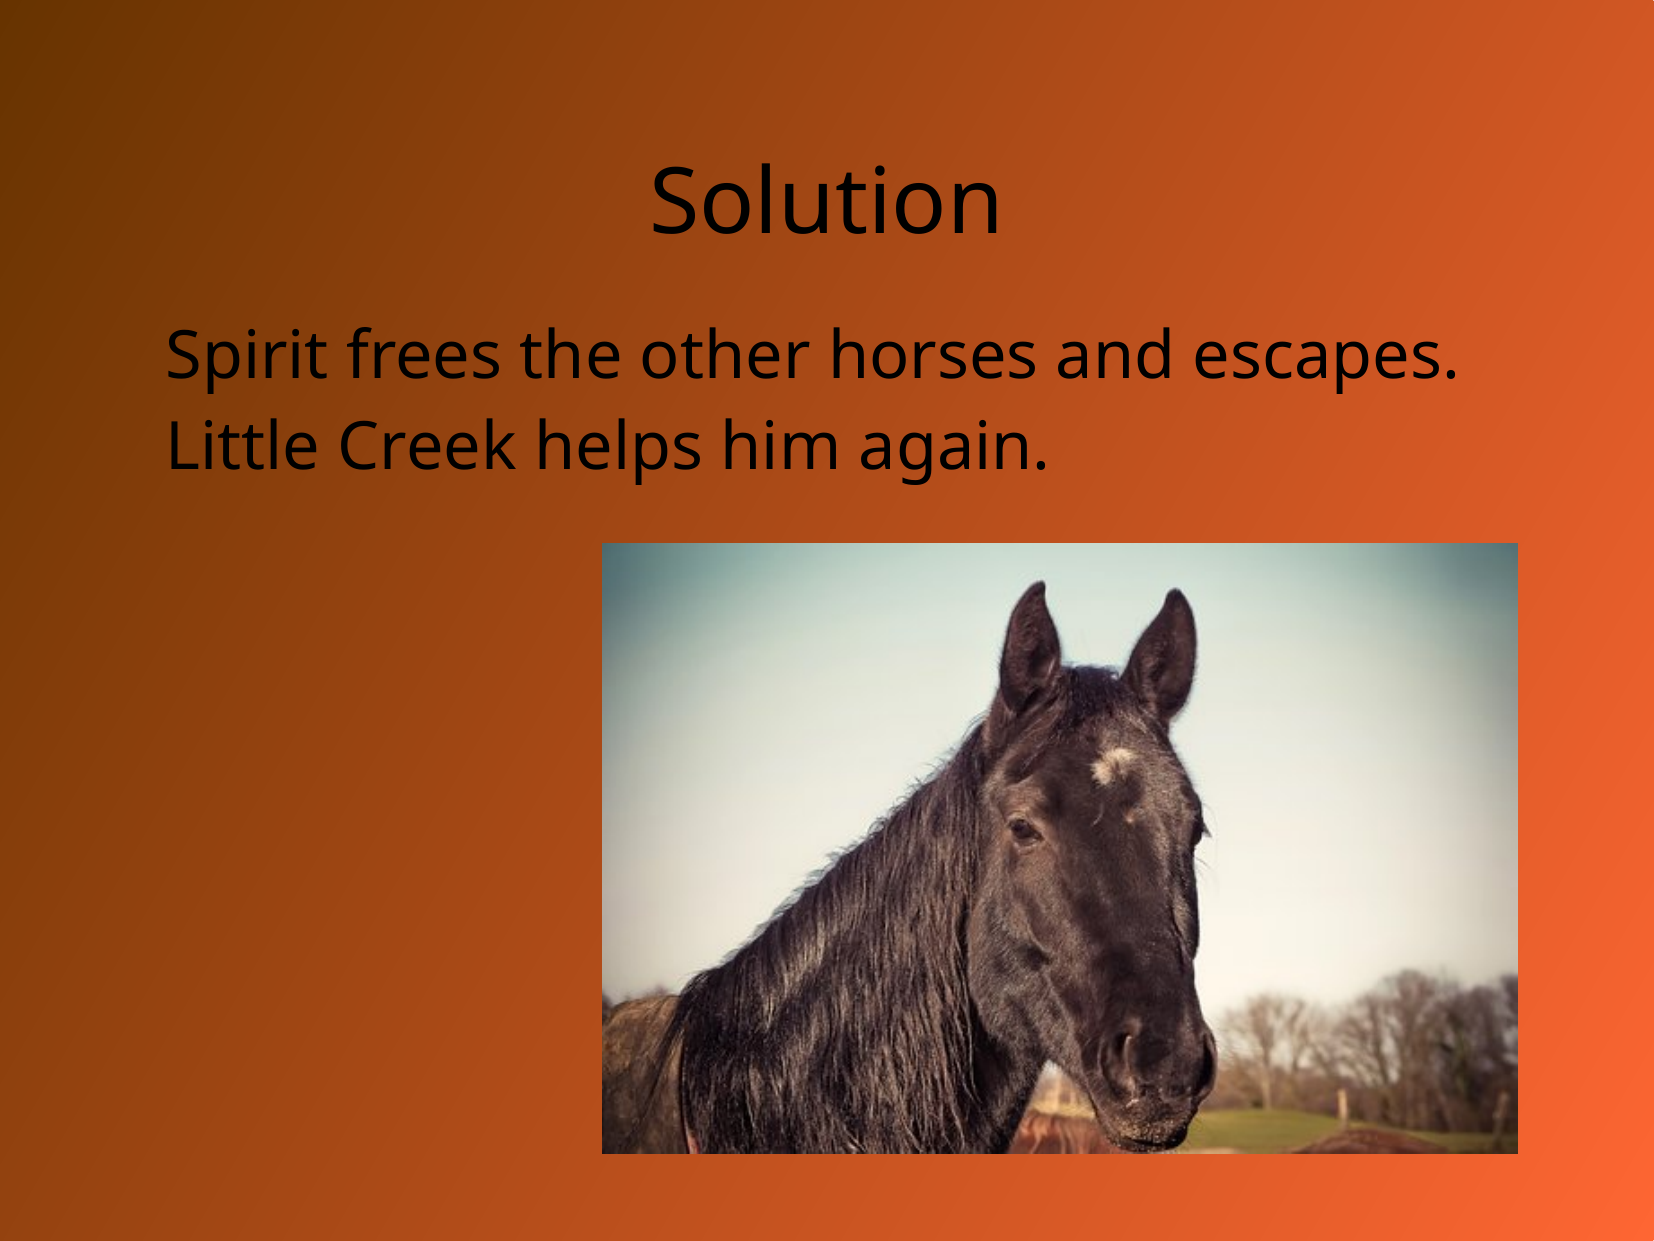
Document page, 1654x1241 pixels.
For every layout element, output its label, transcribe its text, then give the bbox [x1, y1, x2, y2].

title Solution [82, 94, 1571, 302]
list Spirit frees the other horses and escapes. Little Creek helps him again. [94, 307, 1595, 650]
picture [602, 543, 1518, 1154]
